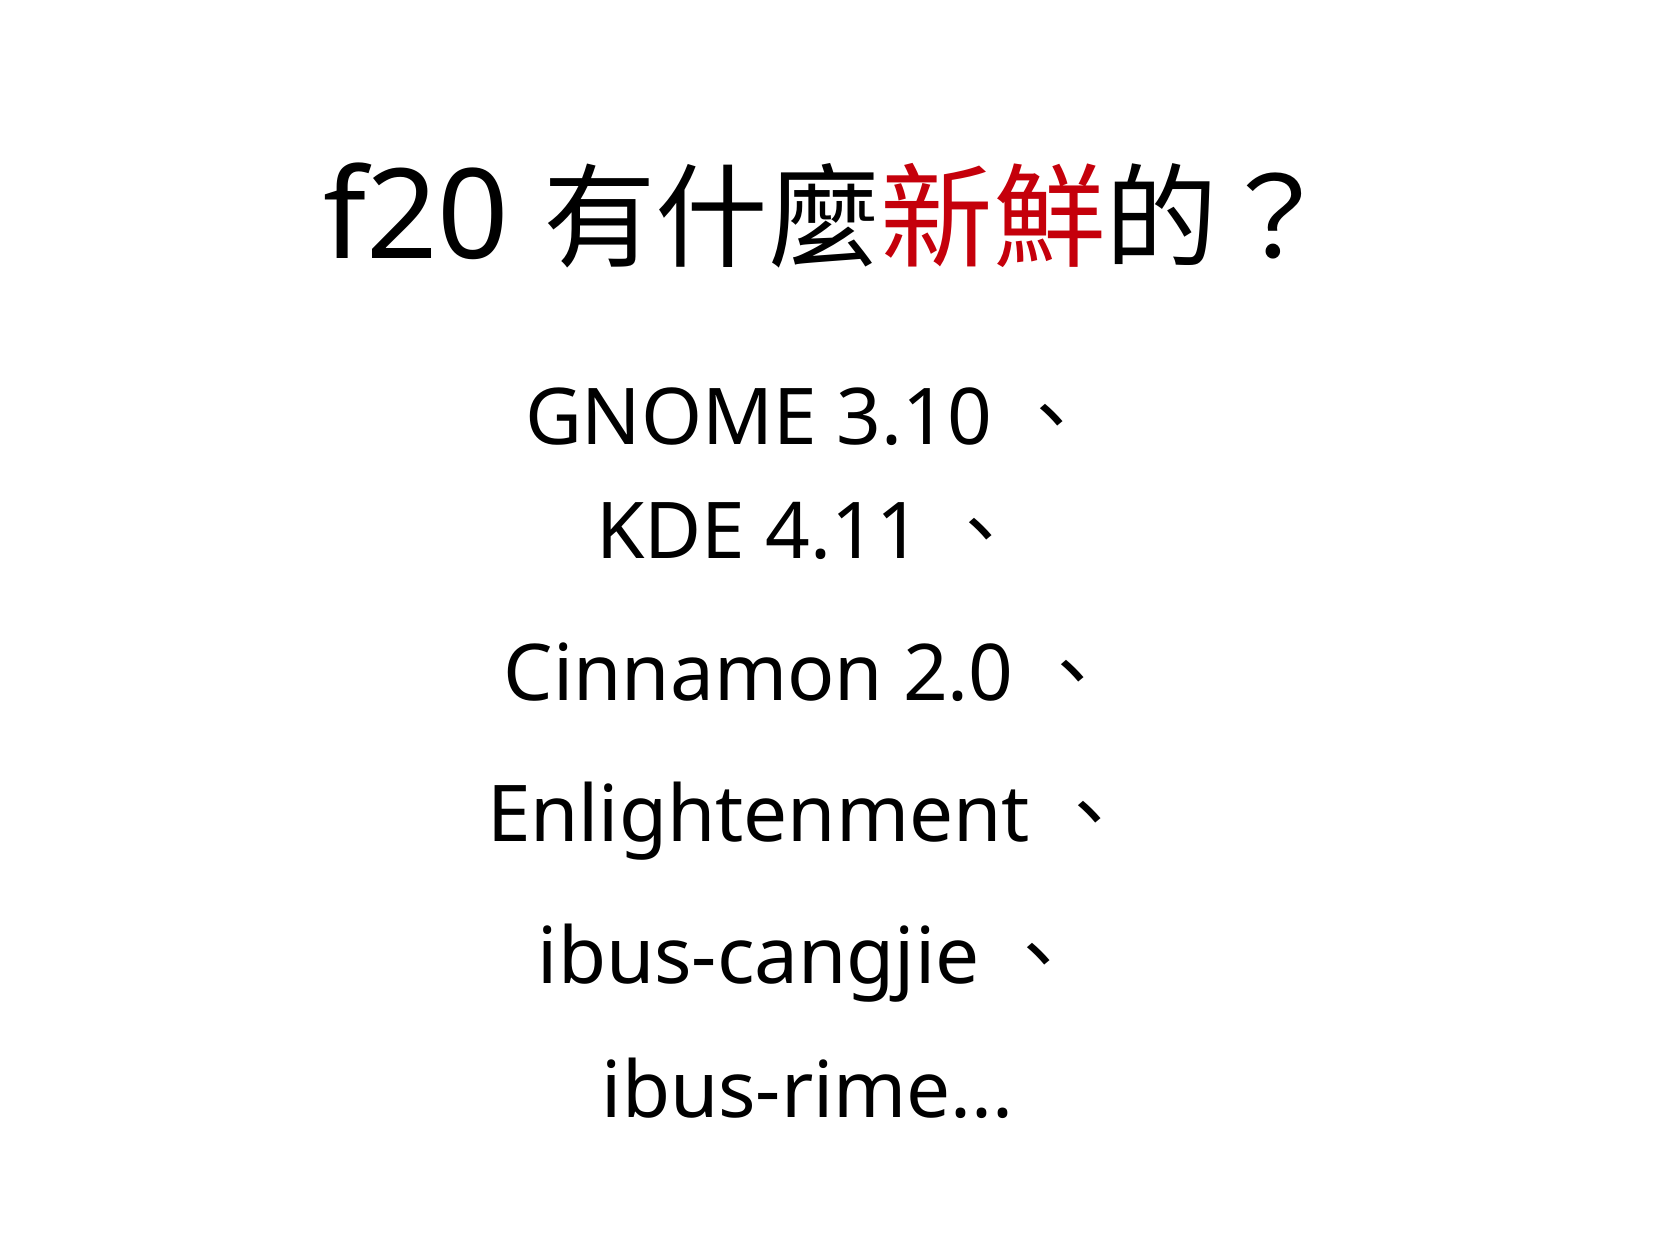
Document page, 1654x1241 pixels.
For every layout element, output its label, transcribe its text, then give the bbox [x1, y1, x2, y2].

title f20有什麼新鮮的？ [82, 106, 1571, 314]
list GNOME 3.10、 KDE 4.11、 Cinnamon 2.0、 Enlightenment、 ibus-cangjie、 ibus-rime... [80, 354, 1536, 1146]
